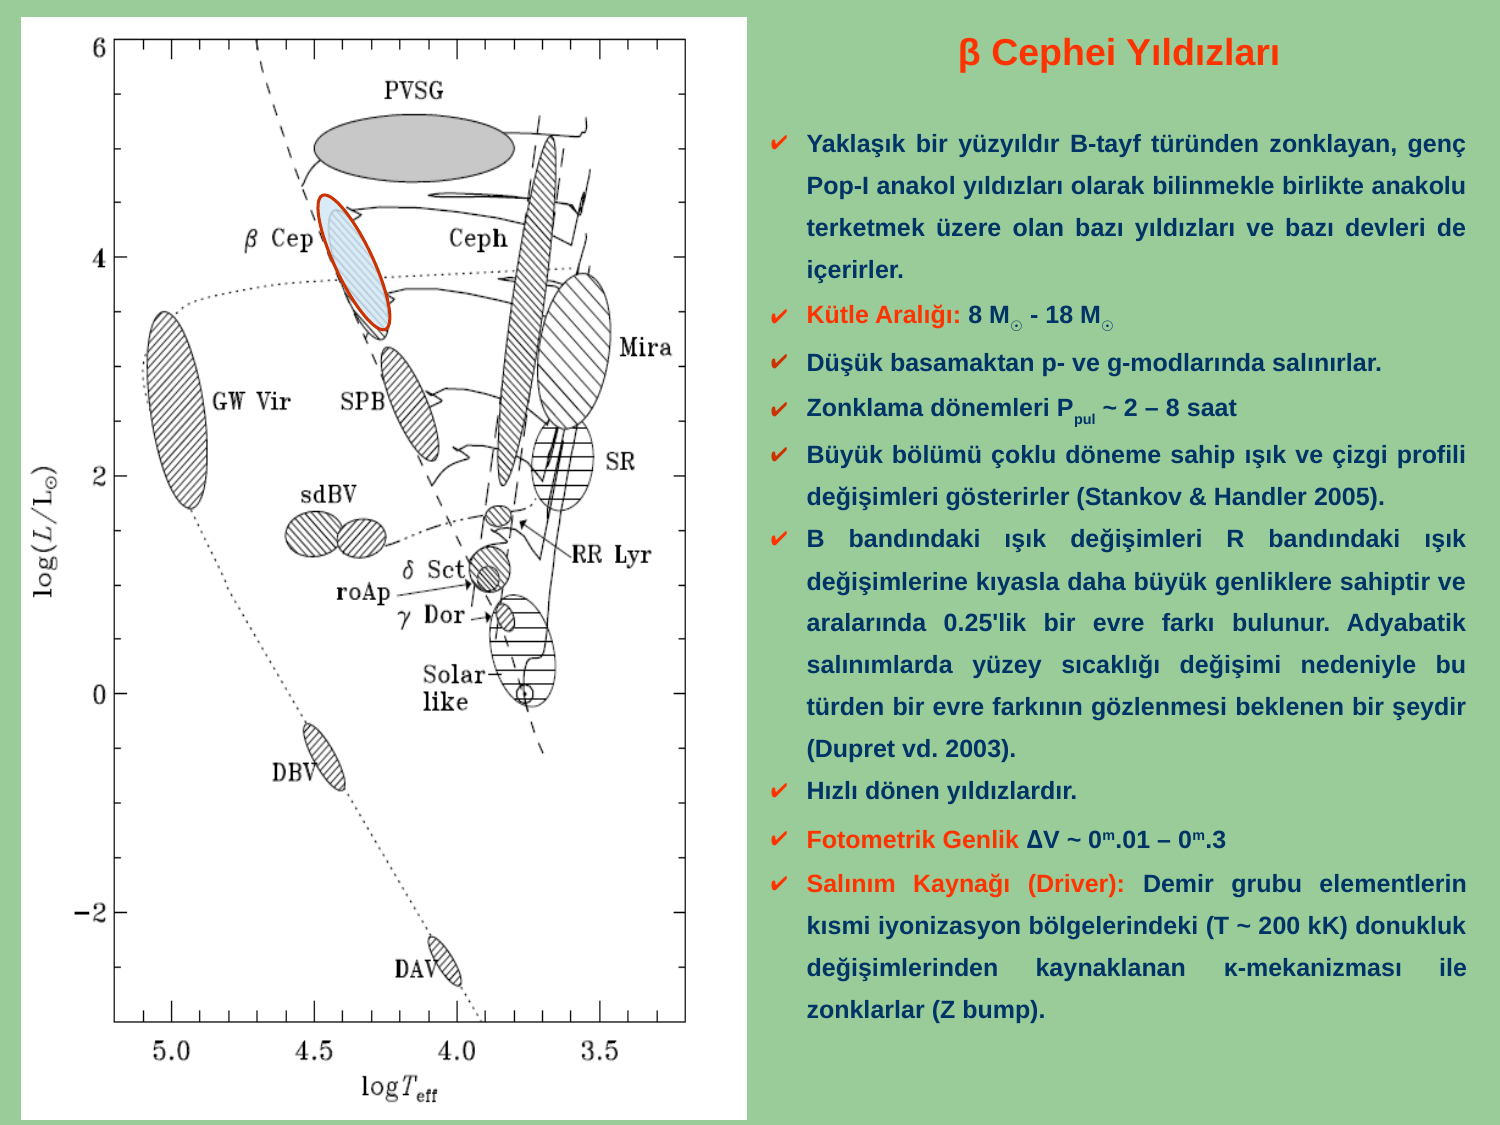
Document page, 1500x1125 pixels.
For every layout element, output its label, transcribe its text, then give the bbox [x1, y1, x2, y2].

text_box β Cephei Yıldızları Yaklaşık bir yüzyıldır B-tayf türünden zonklayan, genç Pop-I anakol yıldızları olarak bilinmekle birlikte anakolu terketmek üzere olan bazı yıldızları ve bazı devleri de içerirler. Kütle Aralığı: 8 M☉ - 18 M☉ Düşük basamaktan p- ve g-modlarında salınırlar. Zonklama dönemleri Ppul ~ 2 – 8 saat Büyük bölümü çoklu döneme sahip ışık ve çizgi profili değişimleri gösterirler (Stankov & Handler 2005). B bandındaki ışık değişimleri R bandındaki ışık değişimlerine kıyasla daha büyük genliklere sahiptir ve aralarında 0.25'lik bir evre farkı bulunur. Adyabatik salınımlarda yüzey sıcaklığı değişimi nedeniyle bu türden bir evre farkının gözlenmesi beklenen bir şeydir (Dupret vd. 2003). Hızlı dönen yıldızlardır. Fotometrik Genlik ΔV ~ 0m.01 – 0m.3 Salınım Kaynağı (Driver): Demir grubu elementlerin kısmi iyonizasyon bölgelerindeki (T ~ 200 kK) donukluk değişimlerinden kaynaklanan κ-mekanizması ile zonklarlar (Z bump). [756, 24, 1483, 1059]
text_box [317, 194, 390, 330]
picture [21, 17, 747, 1120]
